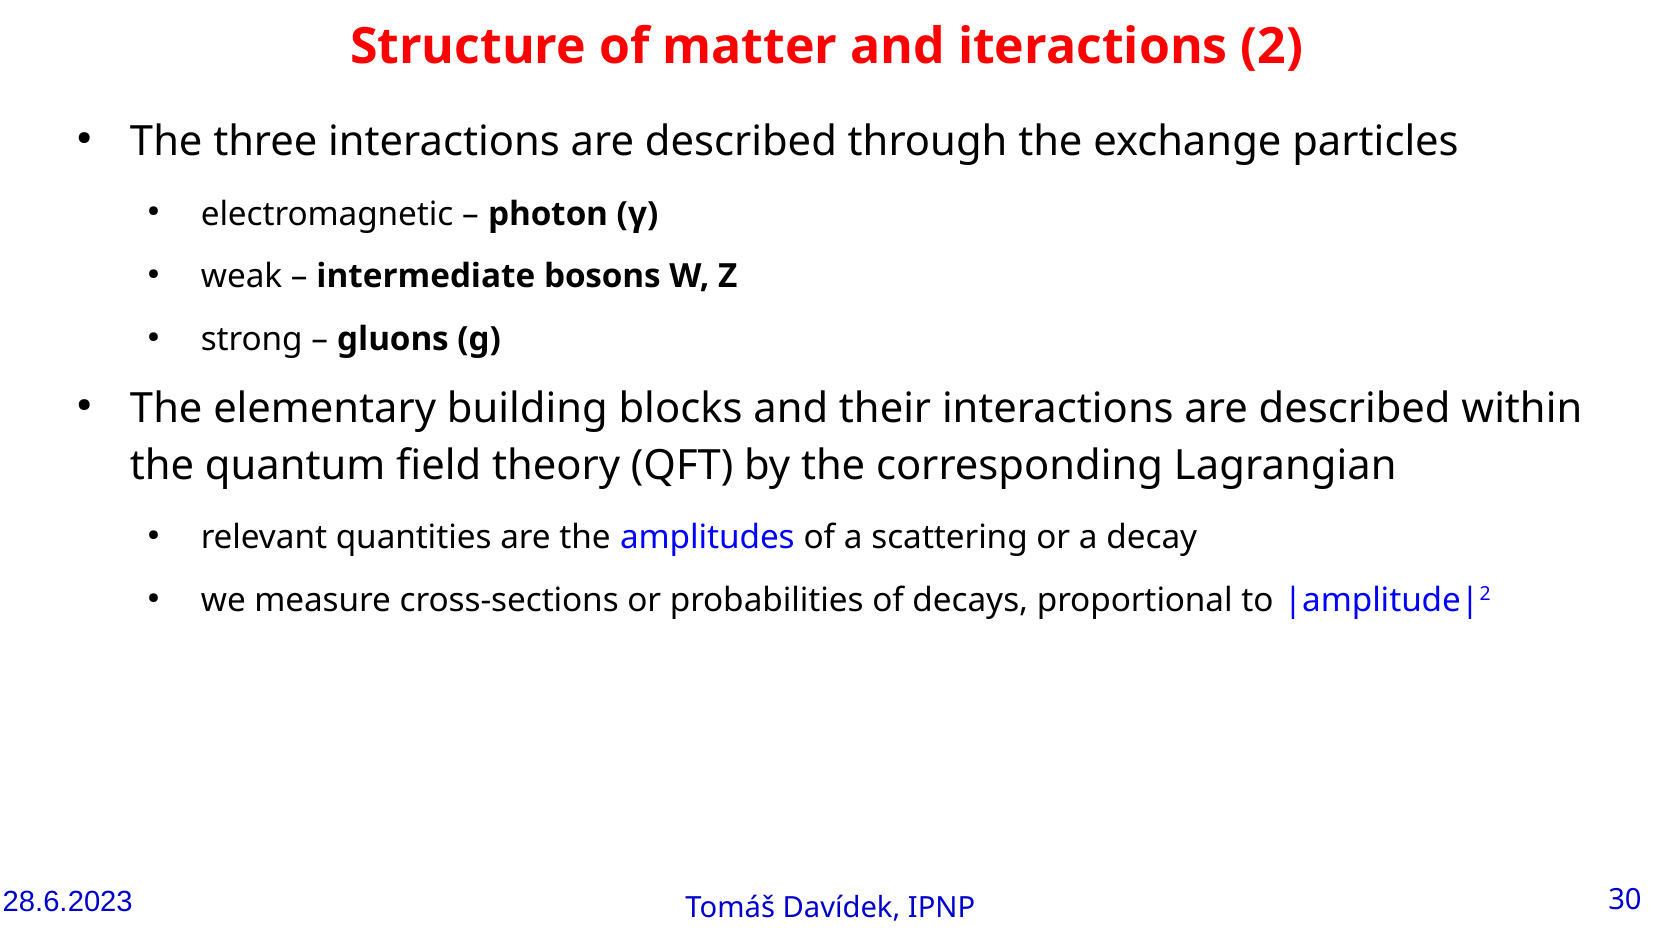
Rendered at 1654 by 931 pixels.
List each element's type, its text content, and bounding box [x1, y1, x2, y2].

list The three interactions are described through the exchange particles electromagnetic – photon (γ) weak – intermediate bosons W, Z strong – gluons (g) The elementary building blocks and their interactions are described within the quantum field theory (QFT) by the corresponding Lagrangian relevant quantities are the amplitudes of a scattering or a decay we measure cross-sections or probabilities of decays, proportional to |amplitude|2 [59, 110, 1595, 651]
title Structure of matter and iteractions (2) [82, 0, 1571, 89]
